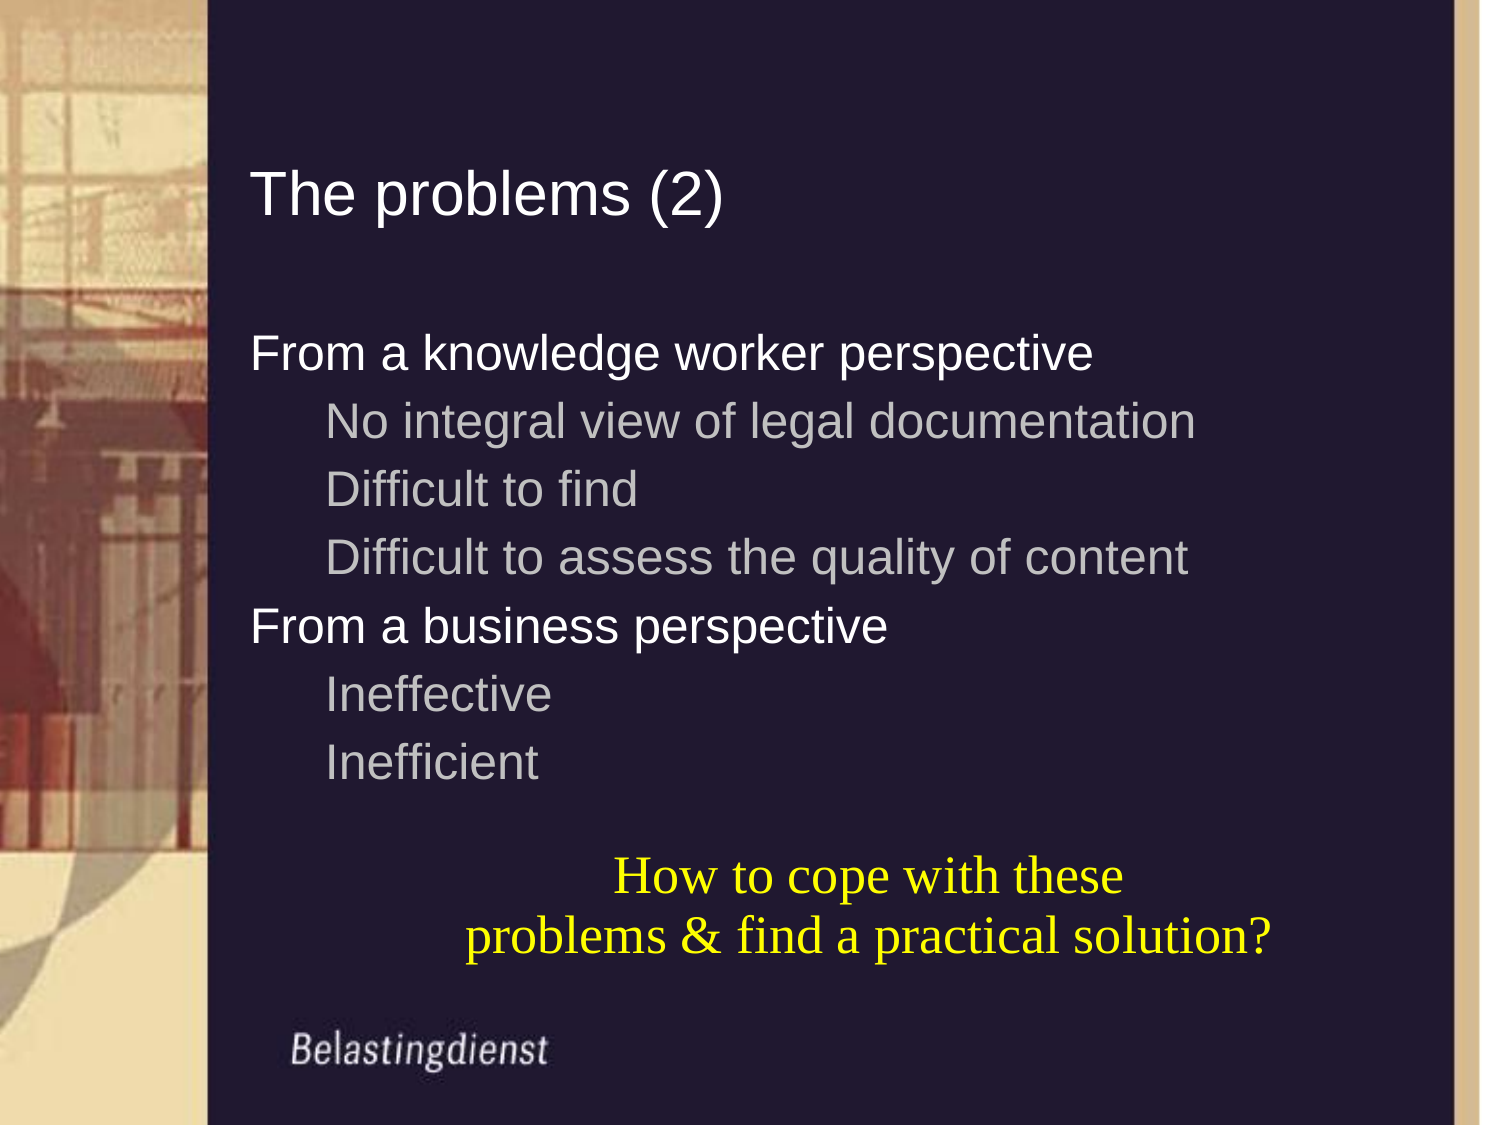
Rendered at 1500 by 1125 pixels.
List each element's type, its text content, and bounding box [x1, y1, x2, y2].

picture [0, 0, 1500, 1125]
title The problems (2) [249, 99, 1387, 288]
list From a knowledge worker perspective No integral view of legal documentation Difficult to find Difficult to assess the quality of content From a business perspective Ineffective Inefficient [249, 324, 1387, 826]
text_box How to cope with these problems & find a practical solution? [450, 838, 1289, 976]
